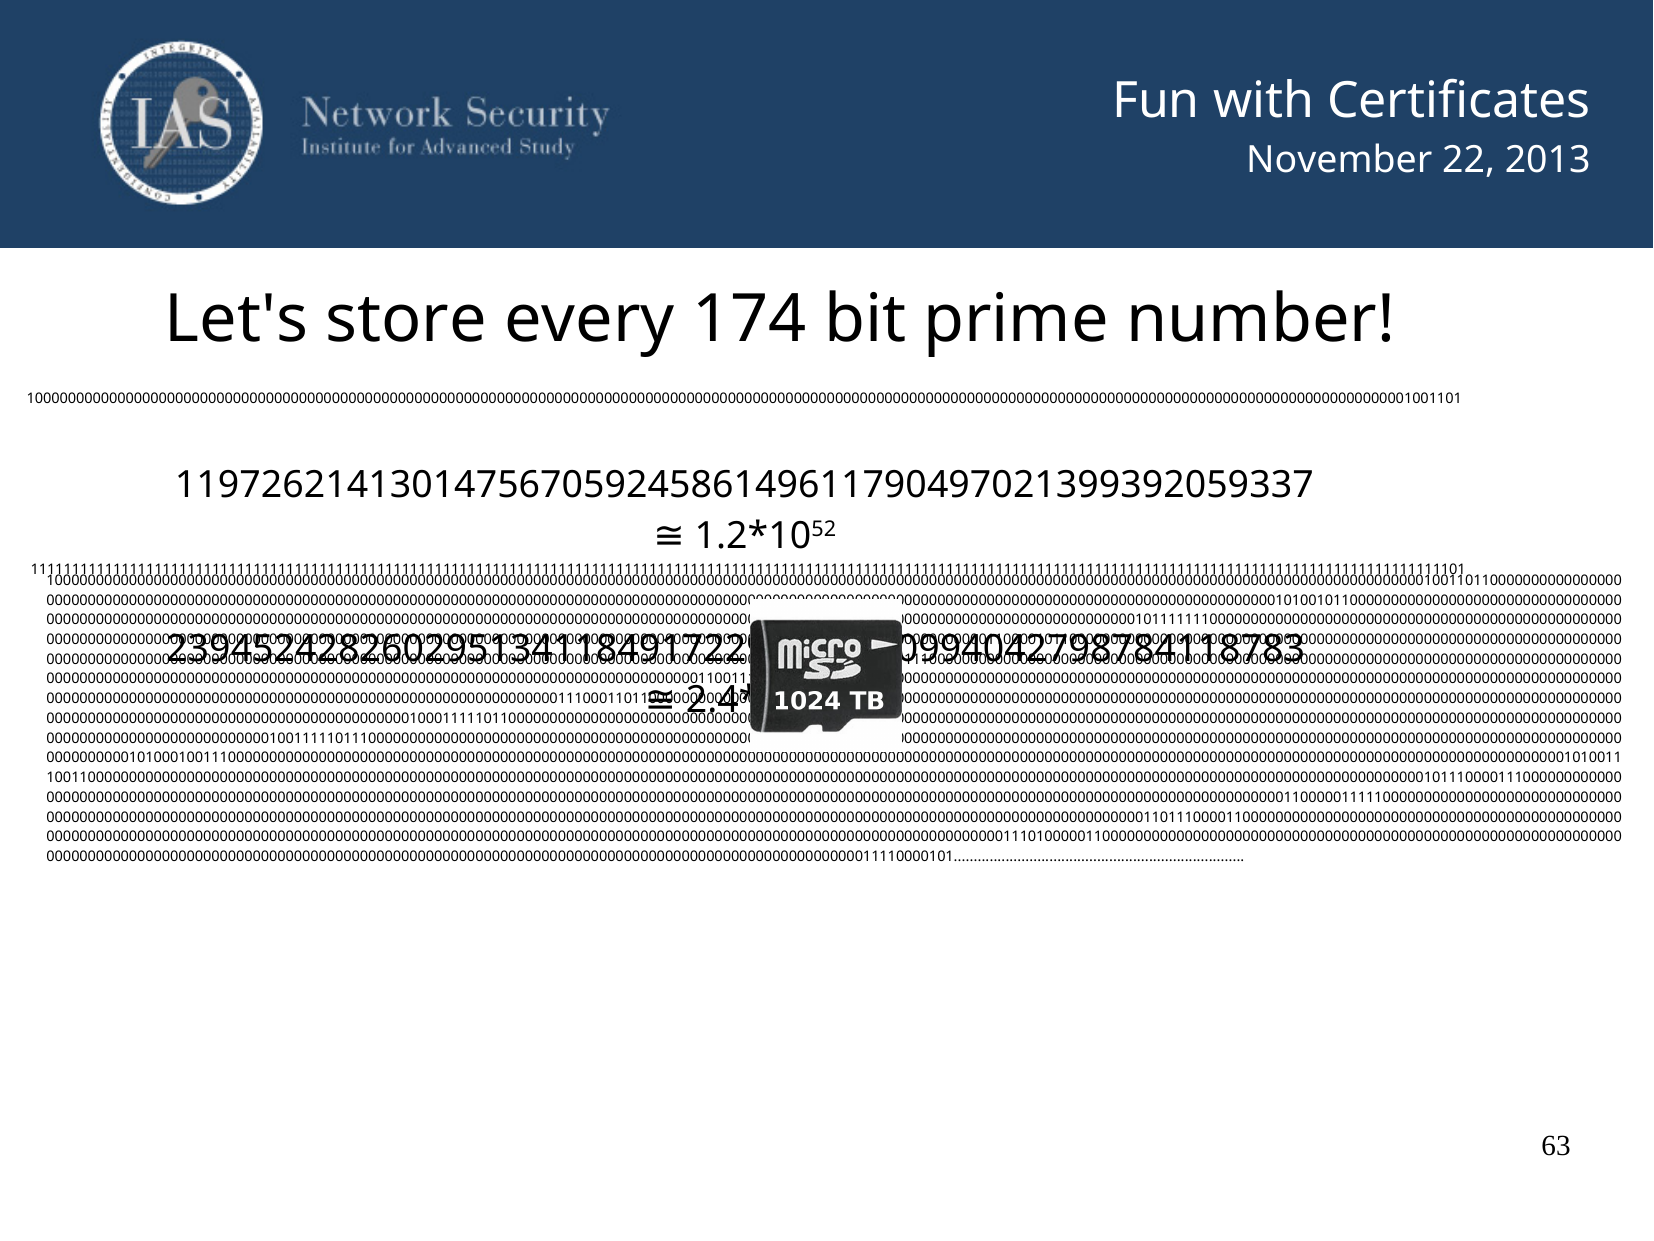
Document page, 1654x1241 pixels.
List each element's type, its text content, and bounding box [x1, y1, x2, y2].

text_box 111111111111111111111111111111111111111111111111111111111111111111111111111111111111111111111111111111111111111111111111111111111111111111111111111111111111111111111111111101 [15, 551, 1654, 584]
picture [0, 0, 1653, 248]
text_box 23945242826029513411849172299223580994042798784118783 ≅ 2.4*1052 [902, 613, 1440, 717]
text_box 23945242826029513411849172299223580994042798784118783 ≅ 2.4*1052 [151, 613, 750, 717]
text_box Let's store every 174 bit prime number! [150, 262, 1517, 356]
picture [750, 599, 902, 752]
text_box 100000000000000000000000000000000000000000000000000000000000000000000000000000000000000000000000000000000000000000000000000000000000000000000000000000000000000000000001001101100000000000000000000000000000000000000000000000000000000000000000000000000000000000000000000000000000000000000000000000000000000000000000000000000000000000000000000010100101100000000000000000000000000000000000000000000000000000000000000000000000000000000000000000000000000000000000000000000000000000000000000000000000000000000000000000000010111111100000000000000000000000000000000000000000000000000000000000000000000000000000000000000000000000000000000000000000000000000000000000000000000000000000000000000000000110000101100000000000000000000000000000000000000000000000000000000000000000000000000000000000000000000000000000000000000000000000000000000000000000000000000000000000000000000110101111100000000000000000000000000000000000000000000000000000000000000000000000000000000000000000000000000000000000000000000000000000000000000000000000000000000000000000001100111111100000000000000000000000000000000000000000000000000000000000000000000000000000000000000000000000000000000000000000000000000000000000000000000000000000000000000000001110001101100000000000000000000000000000000000000000000000000000000000000000000000000000000000000000000000000000000000000000000000000000000000000000000000000000000000000000010001111101100000000000000000000000000000000000000000000000000000000000000000000000000000000000000000000000000000000000000000000000000000000000000000000000000000000000000000010011111011100000000000000000000000000000000000000000000000000000000000000000000000000000000000000000000000000000000000000000000000000000000000000000000000000000000000000000010100010011100000000000000000000000000000000000000000000000000000000000000000000000000000000000000000000000000000000000000000000000000000000000000000000000000000000000000000010100111001100000000000000000000000000000000000000000000000000000000000000000000000000000000000000000000000000000000000000000000000000000000000000000000000000000000000000000010111000011100000000000000000000000000000000000000000000000000000000000000000000000000000000000000000000000000000000000000000000000000000000000000000000000000000000000000000011000001111100000000000000000000000000000000000000000000000000000000000000000000000000000000000000000000000000000000000000000000000000000000000000000000000000000000000000000011011100001100000000000000000000000000000000000000000000000000000000000000000000000000000000000000000000000000000000000000000000000000000000000000000000000000000000000000000011101000001100000000000000000000000000000000000000000000000000000000000000000000000000000000000000000000000000000000000000000000000000000000000000000000000000000000000000000011110000101......................................................................... [31, 584, 1645, 867]
text_box 100000000000000000000000000000000000000000000000000000000000000000000000000000000000000000000000000000000000000000000000000000000000000000000000000000000000000000000001001101 [11, 380, 1651, 413]
text_box 11972621413014756705924586149611790497021399392059337 ≅ 1.2*1052 [160, 450, 1449, 551]
